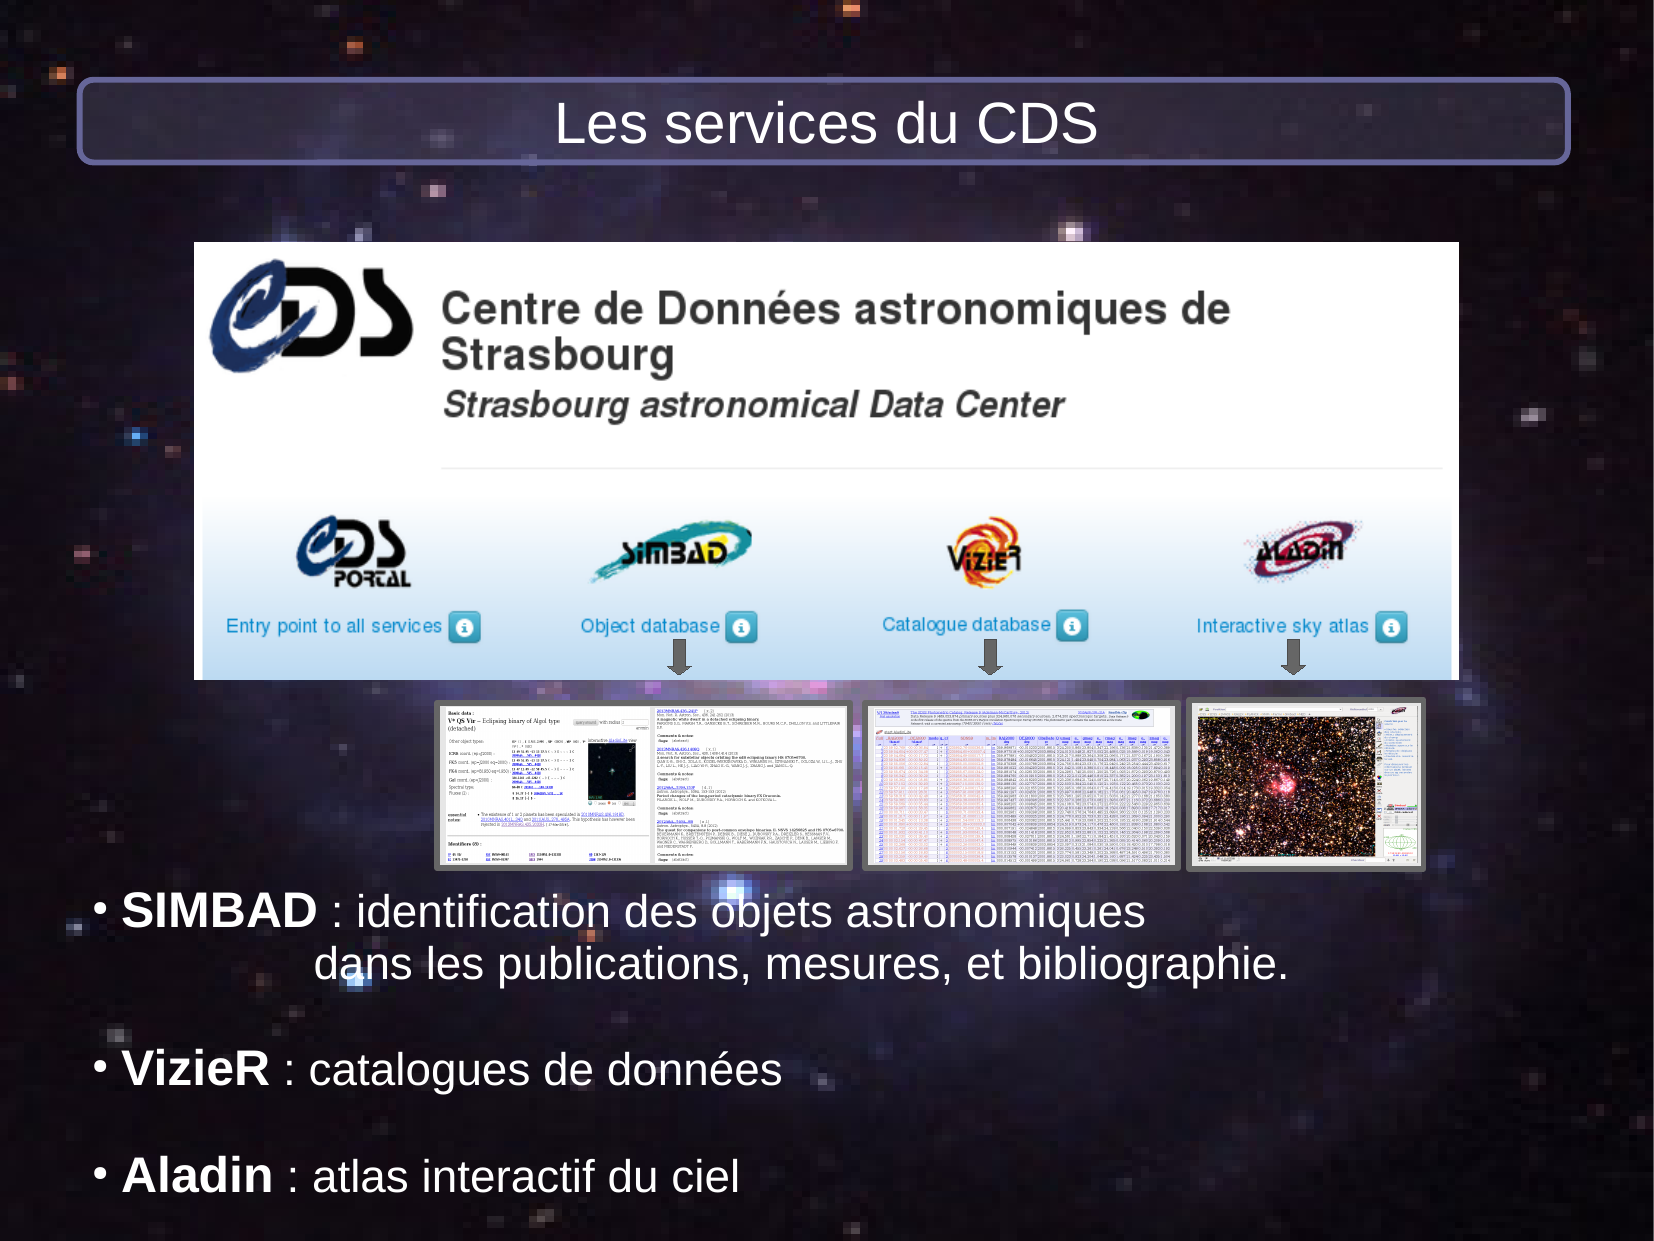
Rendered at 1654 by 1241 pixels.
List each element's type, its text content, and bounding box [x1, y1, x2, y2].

text_box [1281, 639, 1306, 675]
picture [446, 707, 650, 863]
text_box [865, 702, 1179, 732]
picture [0, 0, 1654, 1241]
text_box [978, 639, 1003, 675]
picture [874, 708, 1170, 863]
picture [655, 708, 845, 863]
text_box [667, 639, 692, 675]
text_box [437, 702, 851, 869]
picture [1198, 706, 1418, 863]
subtitle SIMBAD : identification des objets astronomiques dans les publications, mesures, et bibliographie. VizieR : catalogues de données Aladin : atlas interactif du ciel [92, 732, 1654, 1241]
text_box [1189, 699, 1424, 732]
title Les services du CDS [82, 19, 1571, 227]
